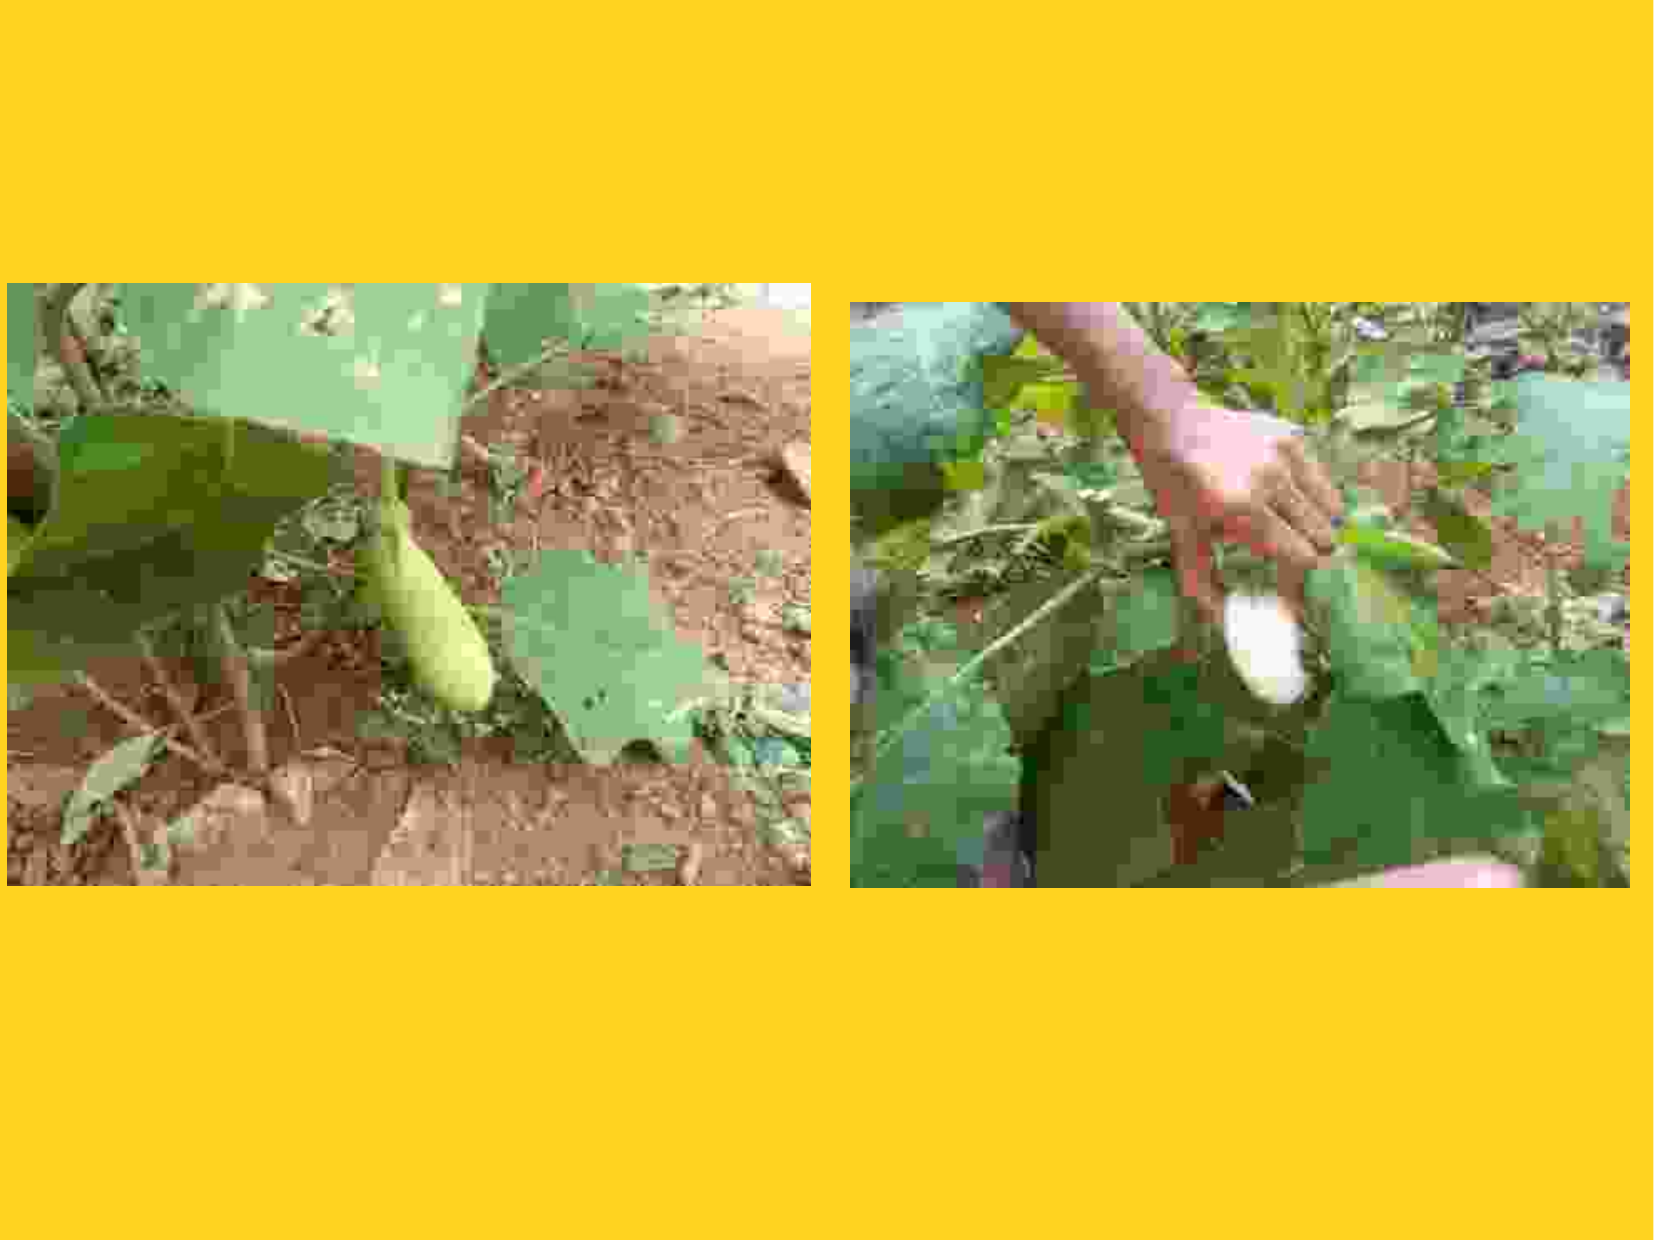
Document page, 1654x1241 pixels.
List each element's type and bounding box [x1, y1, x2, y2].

picture [7, 283, 811, 886]
picture [850, 302, 1630, 888]
